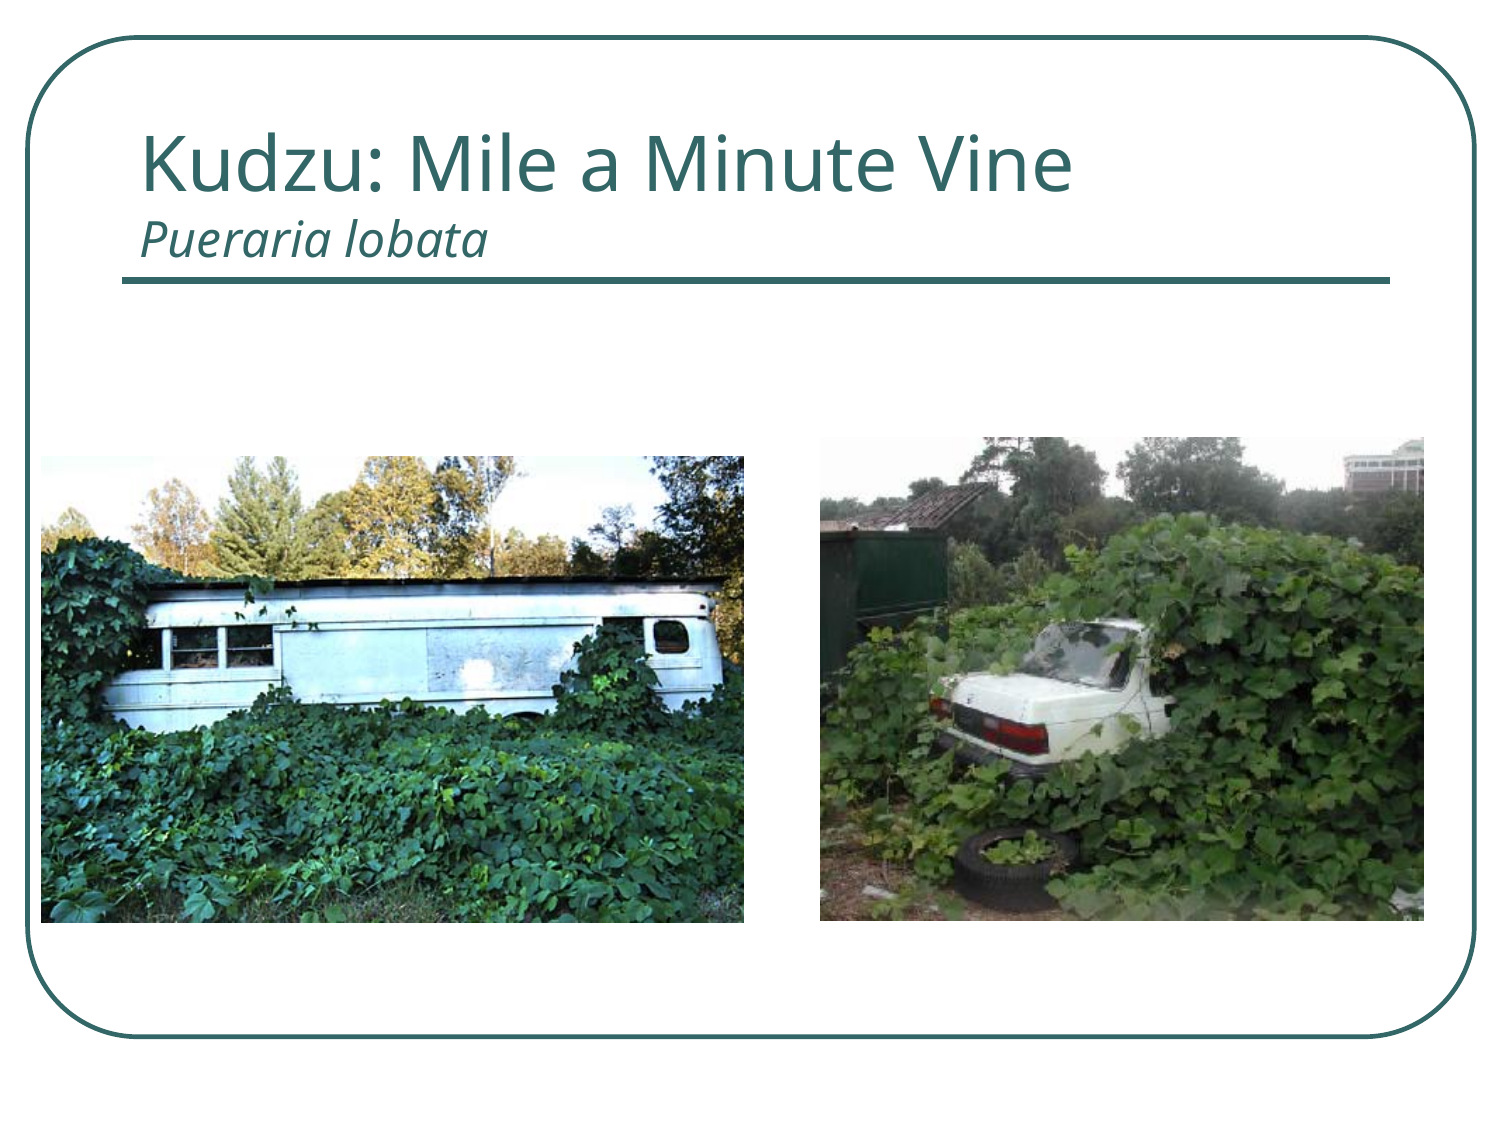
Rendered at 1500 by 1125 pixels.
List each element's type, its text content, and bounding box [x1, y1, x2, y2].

title Kudzu: Mile a Minute Vine Pueraria lobata [125, 87, 1388, 275]
picture [41, 456, 744, 923]
picture [820, 437, 1424, 921]
